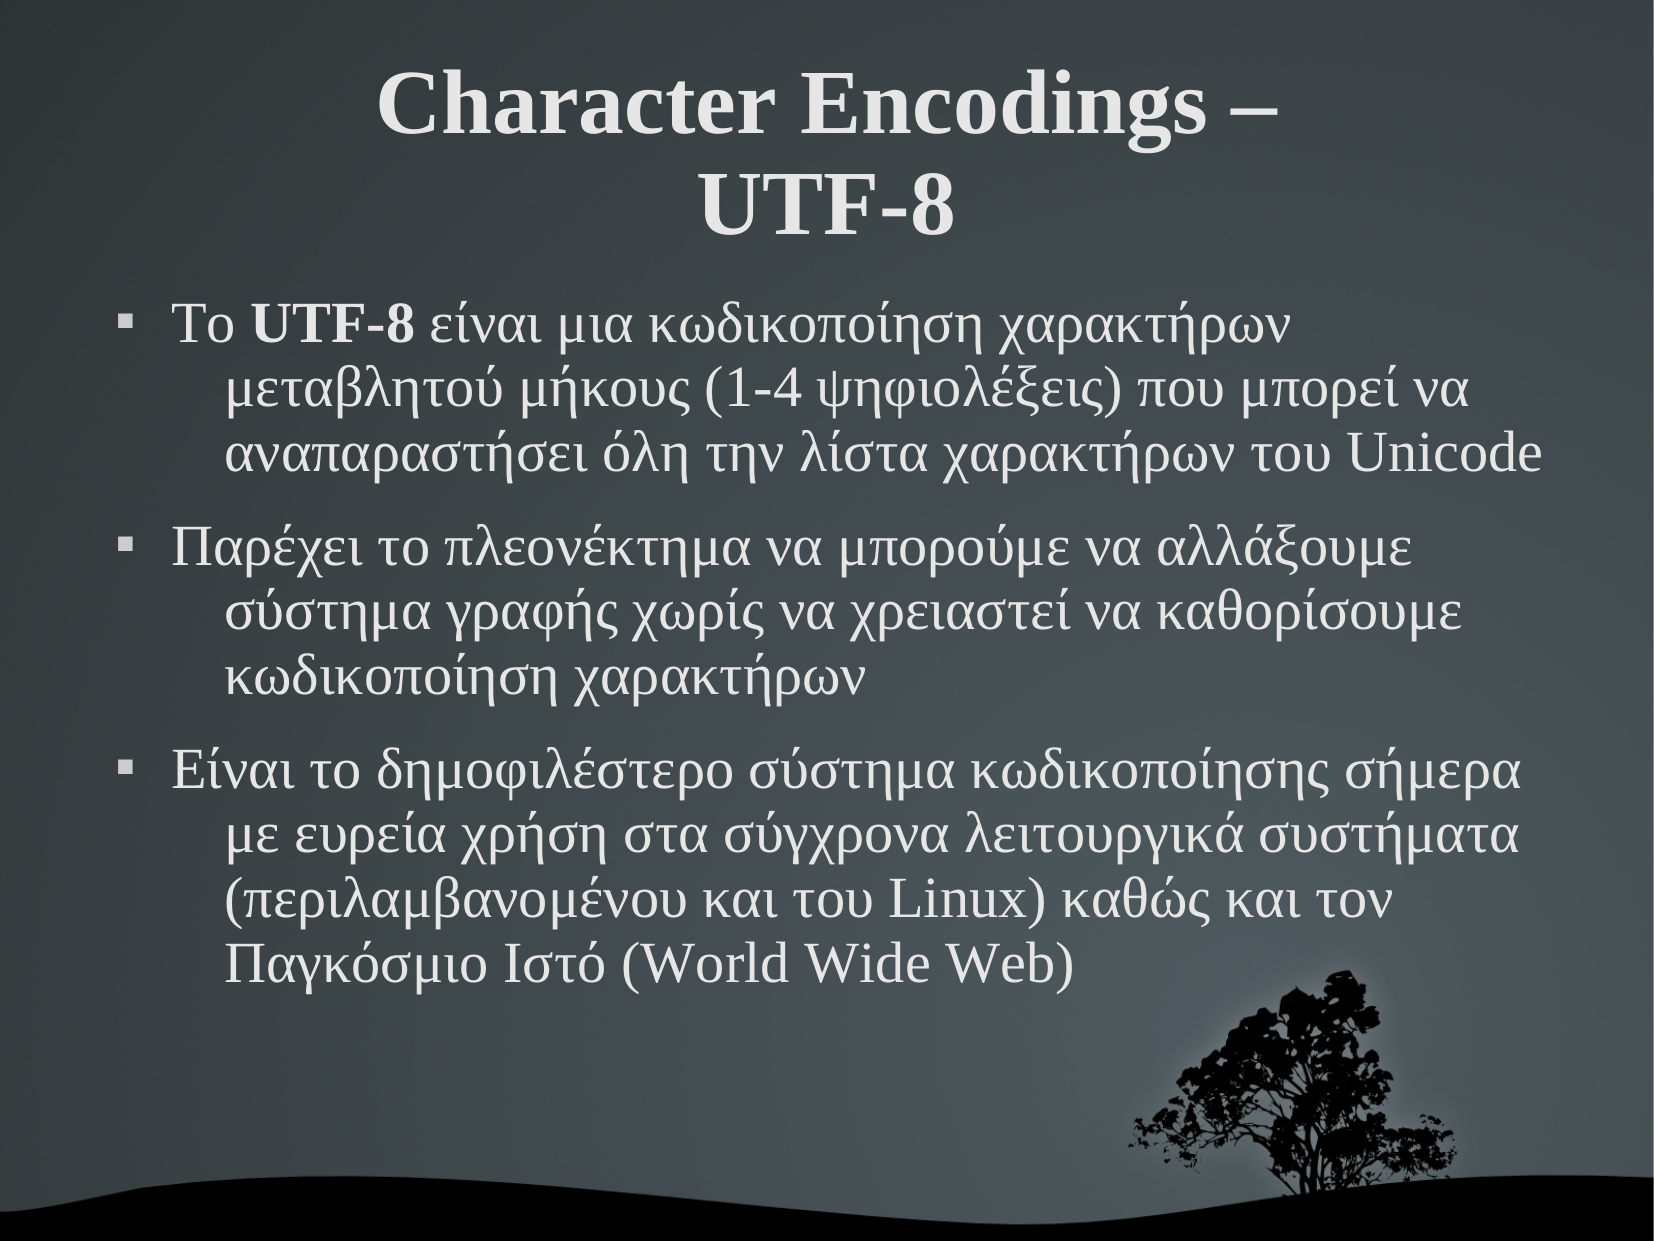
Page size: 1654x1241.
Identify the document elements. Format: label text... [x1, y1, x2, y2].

list Το UTF-8 είναι μια κωδικοποίηση χαρακτήρων μεταβλητού μήκους (1-4 ψηφιολέξεις) που μπορεί να αναπαραστήσει όλη την λίστα χαρακτήρων του Unicode Παρέχει το πλεονέκτημα να μπορούμε να αλλάξουμε σύστημα γραφής χωρίς να χρειαστεί να καθορίσουμε κωδικοποίηση χαρακτήρων Είναι το δημοφιλέστερο σύστημα κωδικοποίησης σήμερα με ευρεία χρήση στα σύγχρονα λειτουργικά συστήματα (περιλαμβανομένου και του Linux) καθώς και τον Παγκόσμιο Ιστό (World Wide Web) [82, 290, 1571, 1109]
title Character Encodings – UTF-8 [82, 37, 1571, 269]
picture [0, 0, 1654, 1241]
